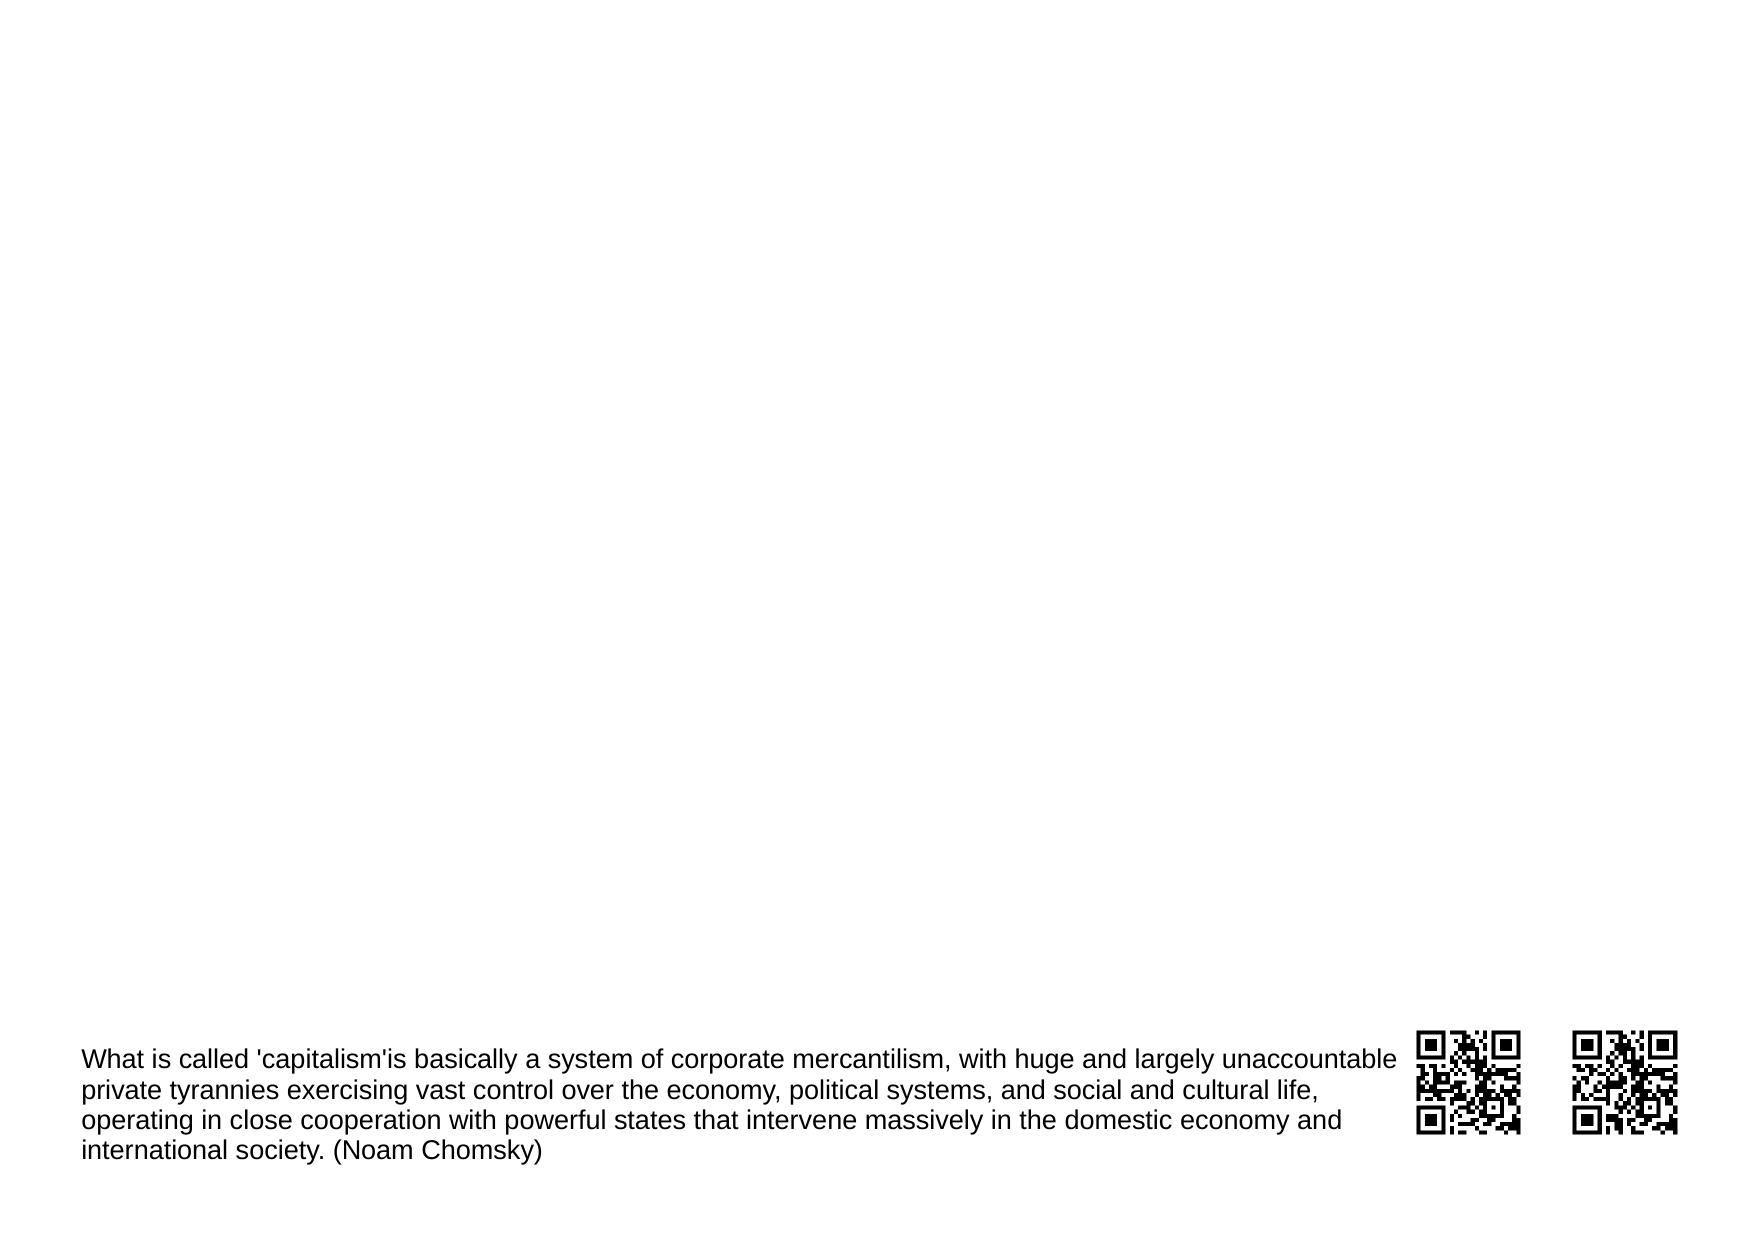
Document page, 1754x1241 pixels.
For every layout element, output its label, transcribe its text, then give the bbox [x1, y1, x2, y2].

picture [1409, 1023, 1528, 1142]
picture [1565, 1023, 1685, 1142]
title What is called 'capitalism'is basically a system of corporate mercantilism, with huge and largely unaccountable private tyrannies exercising vast control over the economy, political systems, and social and cultural life, operating in close cooperation with powerful states that intervene massively in the domestic economy and international society. (Noam Chomsky) [81, 992, 1410, 1166]
